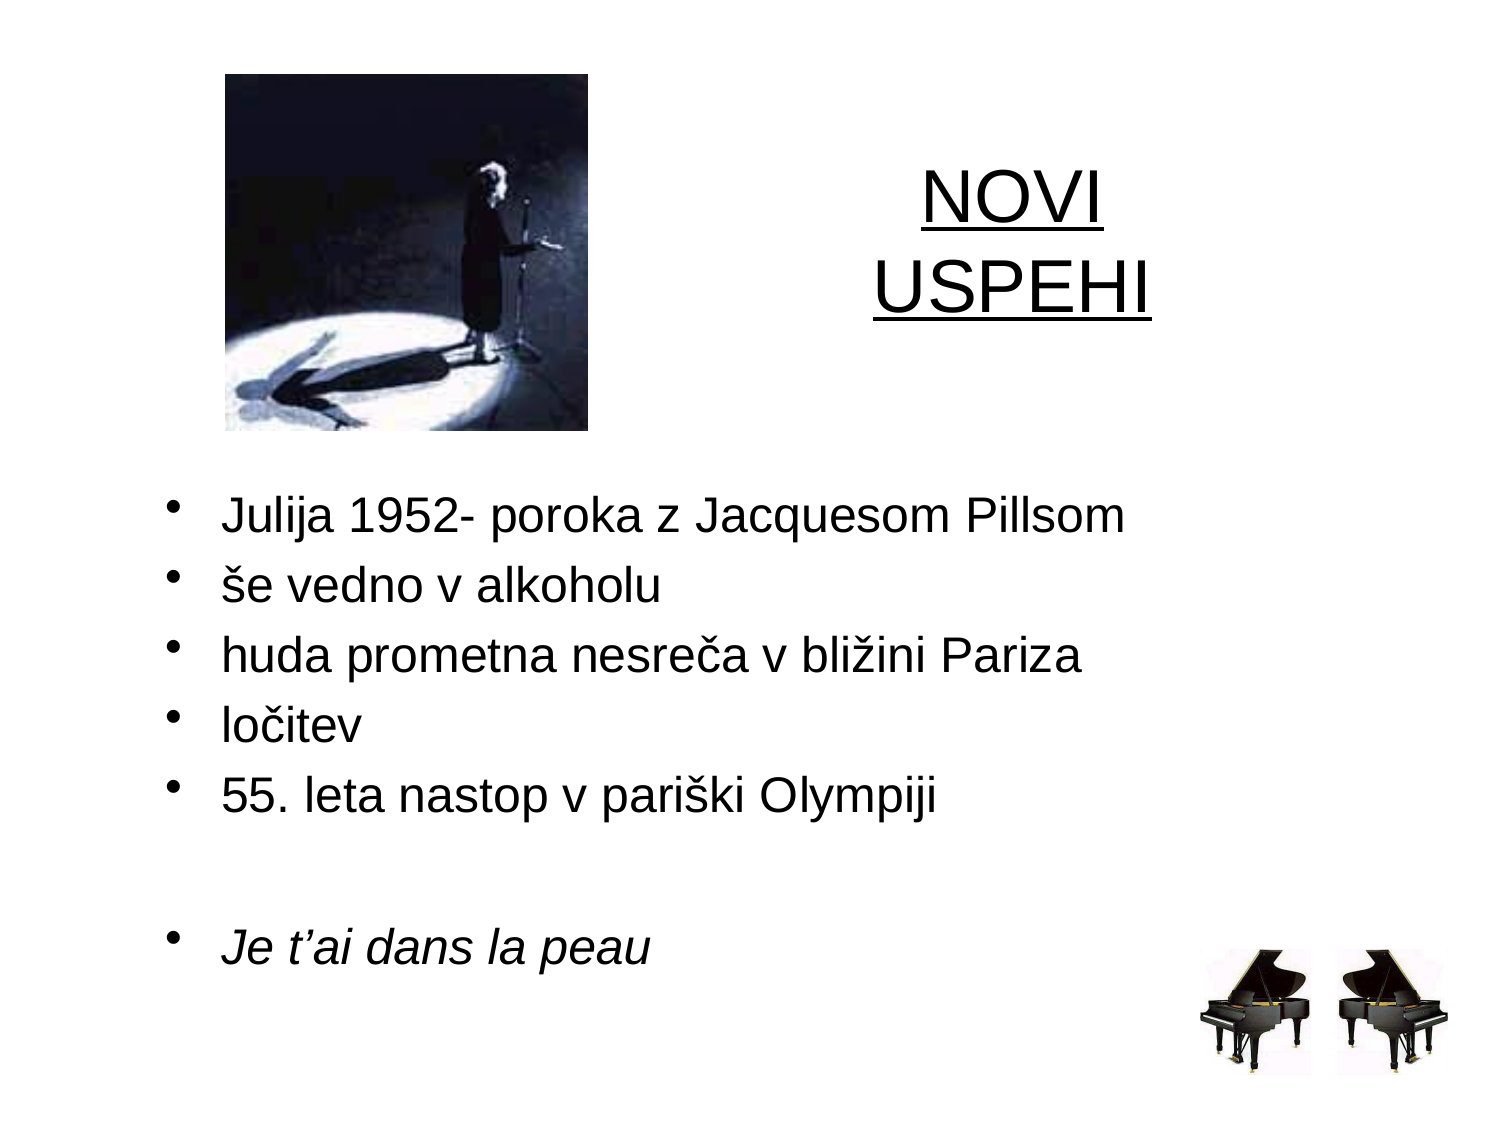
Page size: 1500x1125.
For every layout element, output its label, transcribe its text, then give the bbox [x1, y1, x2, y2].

picture [1337, 949, 1448, 1075]
list Julija 1952- poroka z Jacquesom Pillsom še vedno v alkoholu huda prometna nesreča v bližini Pariza ločitev 55. leta nastop v pariški Olympiji Je t’ai dans la peau [150, 474, 1400, 1000]
title NOVI USPEHI [750, 87, 1275, 388]
picture [225, 74, 588, 431]
picture [1200, 949, 1311, 1075]
